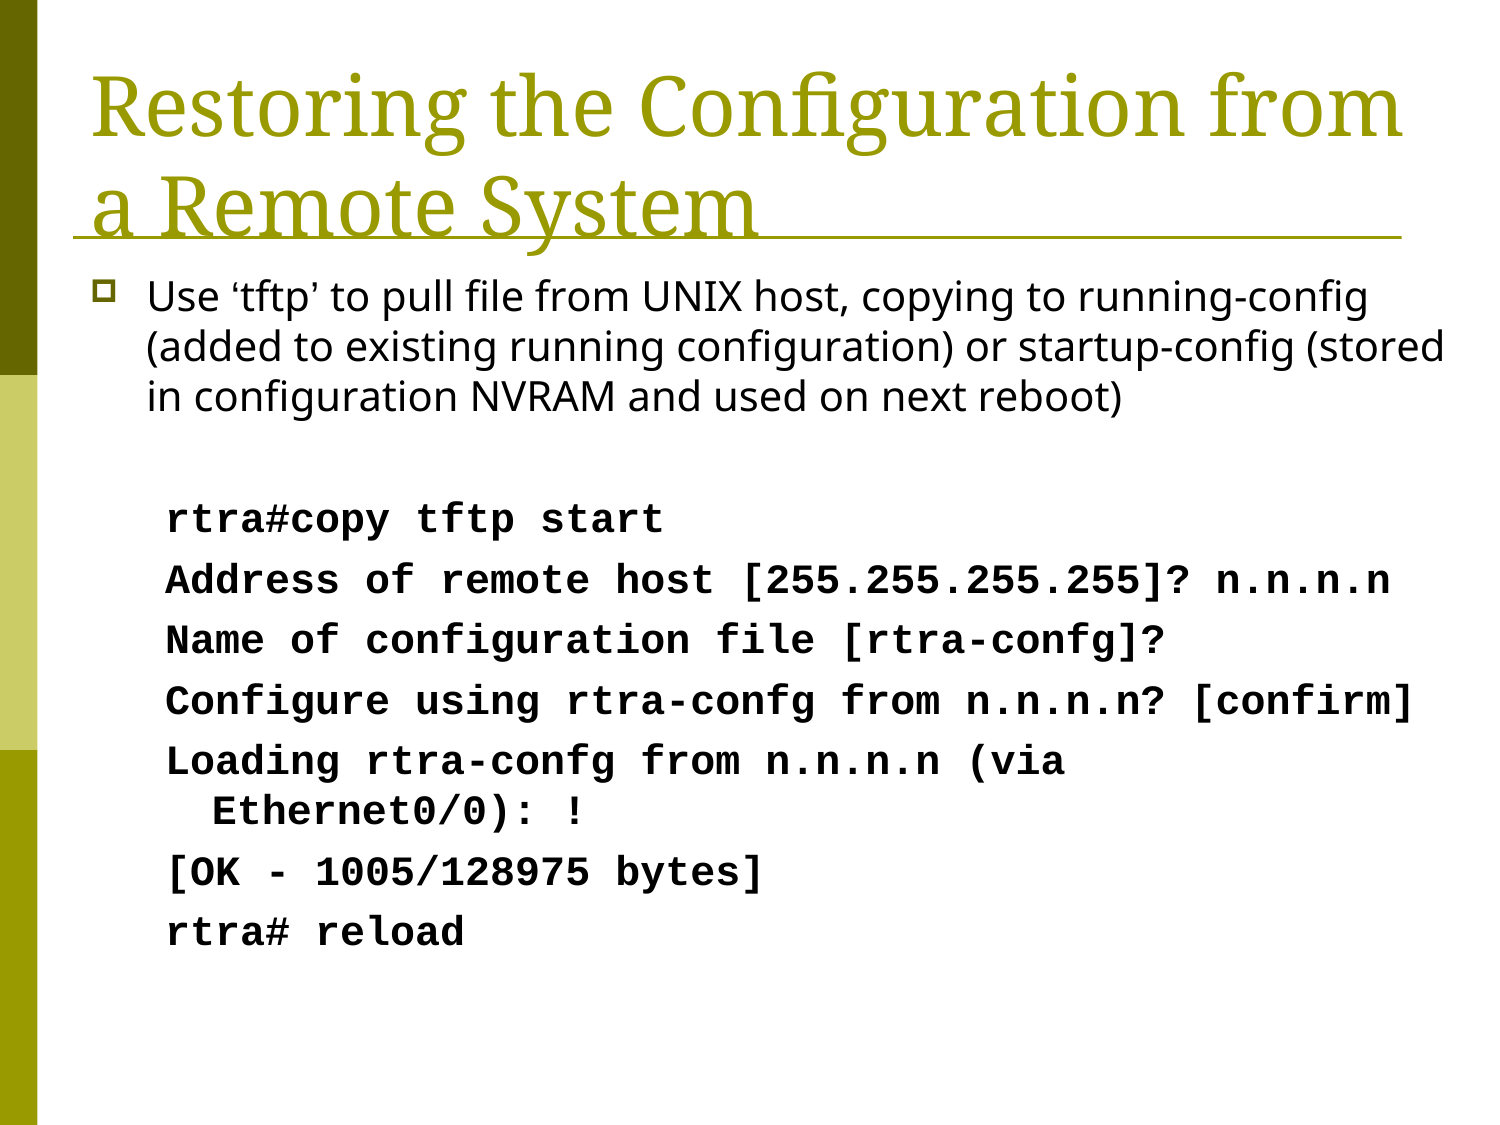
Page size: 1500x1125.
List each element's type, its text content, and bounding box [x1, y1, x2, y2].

list Use ‘tftp’ to pull file from UNIX host, copying to running-config (added to existing running configuration) or startup-config (stored in configuration NVRAM and used on next reboot) rtra#copy tftp start Address of remote host [255.255.255.255]? n.n.n.n Name of configuration file [rtra-confg]? Configure using rtra-confg from n.n.n.n? [confirm] Loading rtra-confg from n.n.n.n (via Ethernet0/0): ! [OK - 1005/128975 bytes] rtra# reload [74, 262, 1463, 1075]
title Restoring the Configuration from a Remote System [75, 45, 1426, 233]
